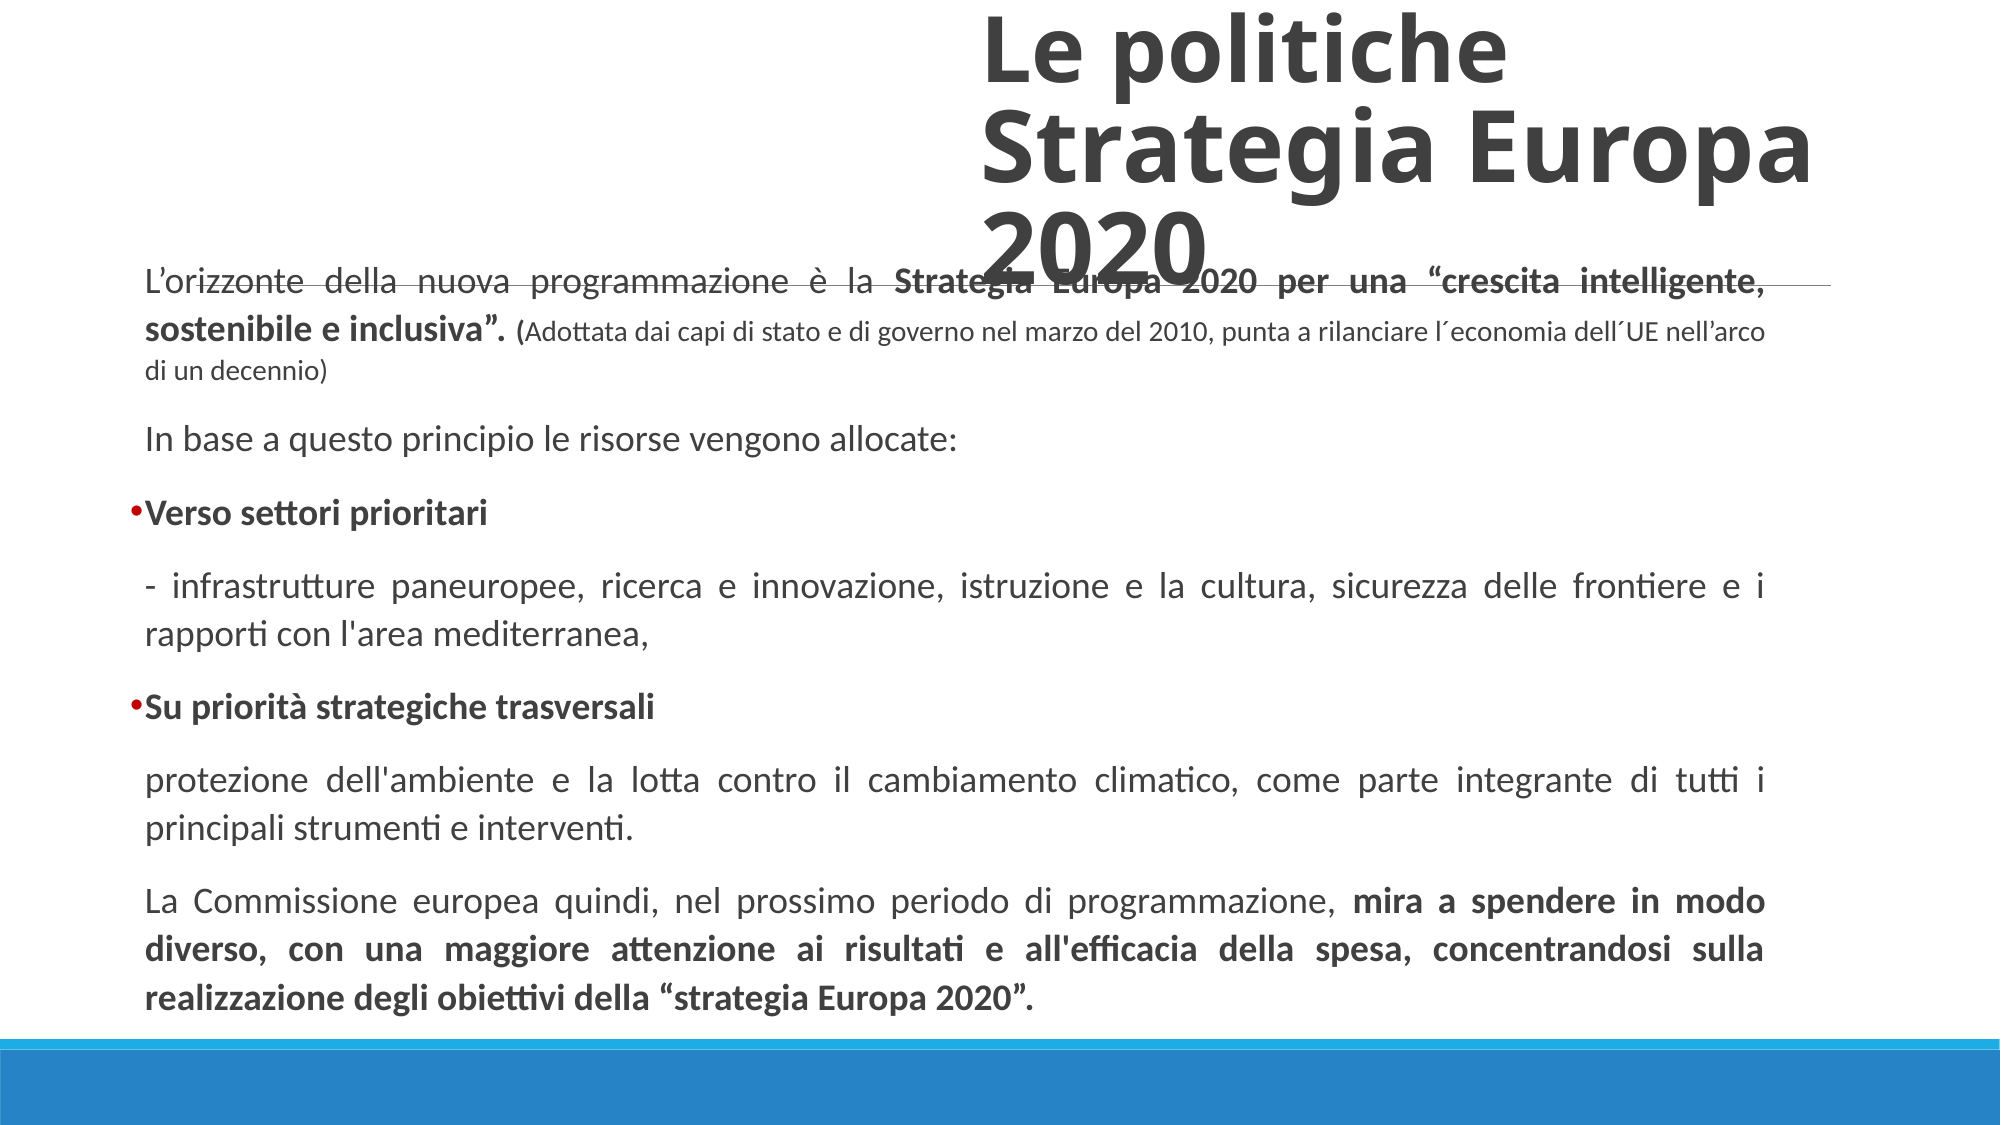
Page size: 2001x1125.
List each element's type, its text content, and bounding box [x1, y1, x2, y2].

list L’orizzonte della nuova programmazione è la Strategia Europa 2020 per una “crescita intelligente, sostenibile e inclusiva”. (Adottata dai capi di stato e di governo nel marzo del 2010, punta a rilanciare l´economia dell´UE nell’arco di un decennio) In base a questo principio le risorse vengono allocate: Verso settori prioritari - infrastrutture paneuropee, ricerca e innovazione, istruzione e la cultura, sicurezza delle frontiere e i rapporti con l'area mediterranea, Su priorità strategiche trasversali protezione dell'ambiente e la lotta contro il cambiamento climatico, come parte integrante di tutti i principali strumenti e interventi. La Commissione europea quindi, nel prossimo periodo di programmazione, mira a spendere in modo diverso, con una maggiore attenzione ai risultati e all'efficacia della spesa, concentrandosi sulla realizzazione degli obiettivi della “strategia Europa 2020”. [115, 245, 1782, 906]
title Le politiche Strategia Europa 2020 [965, 0, 1910, 238]
